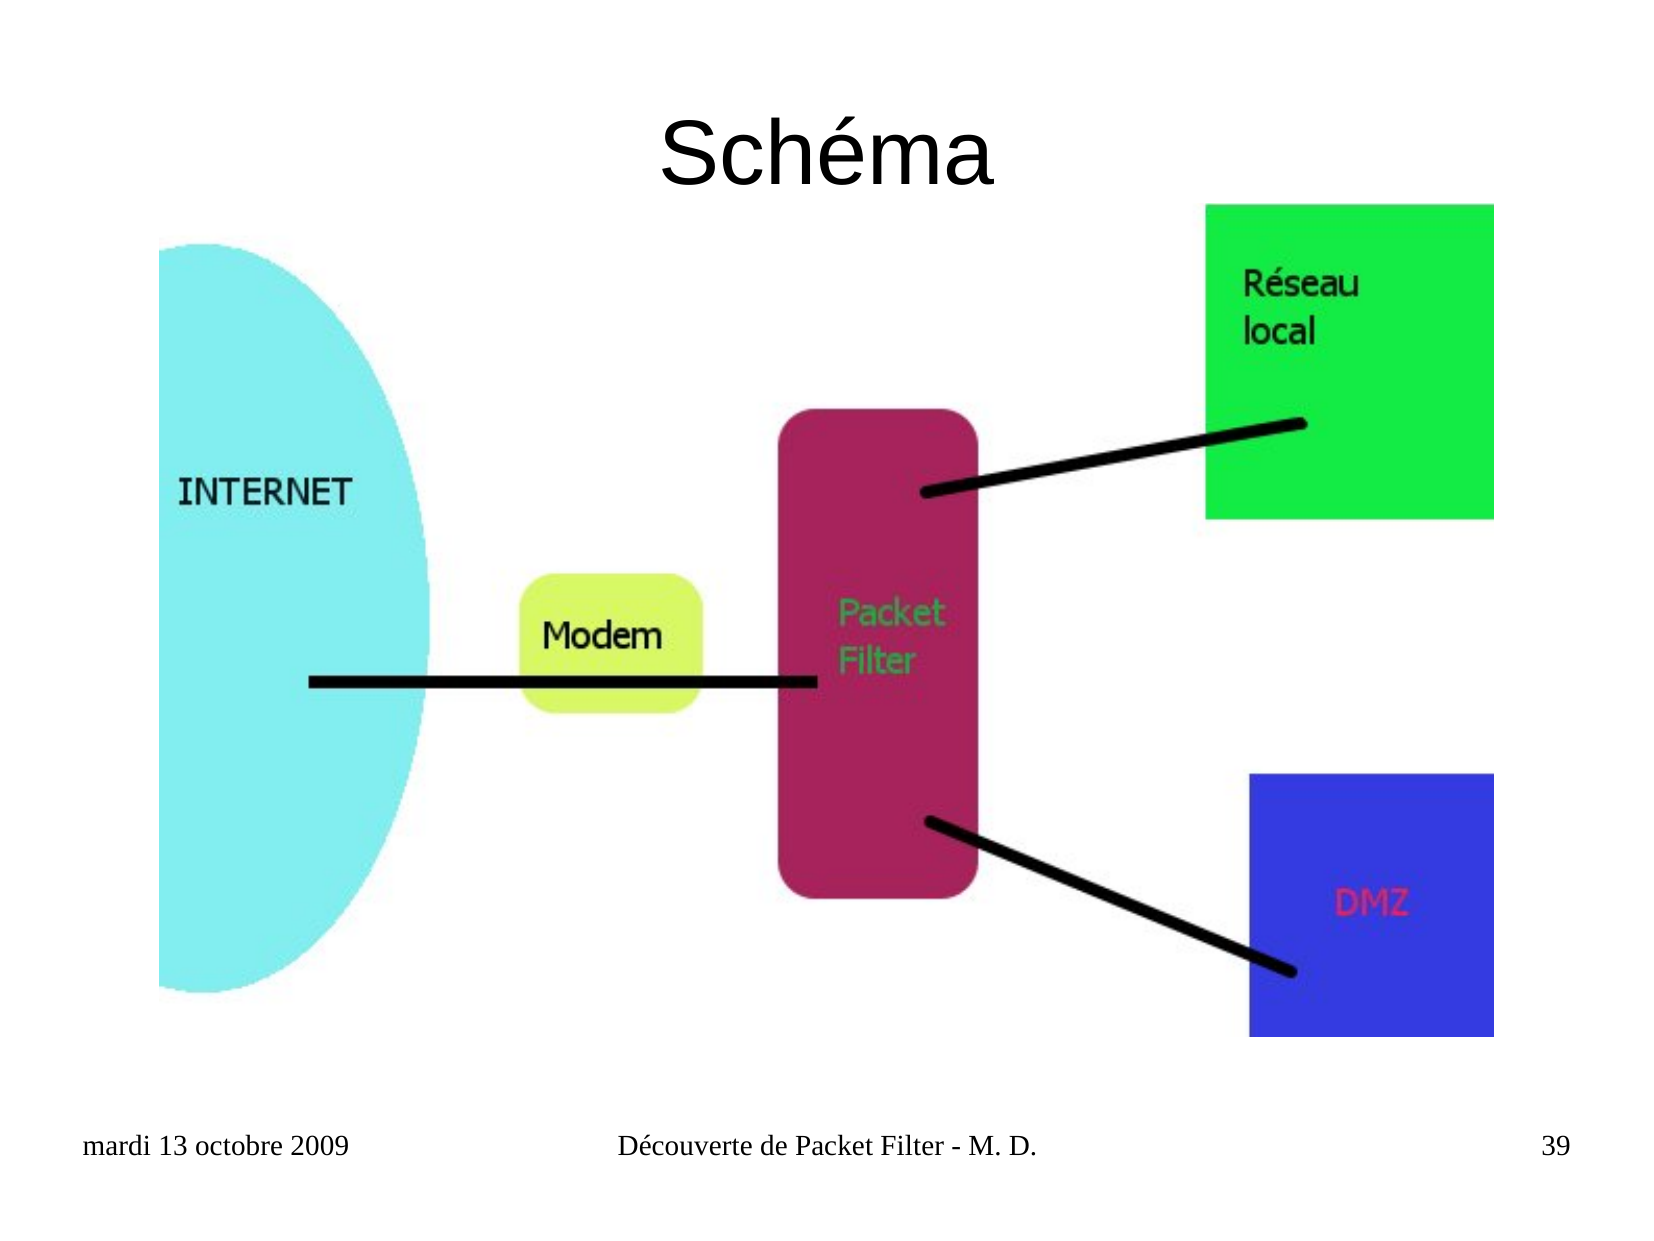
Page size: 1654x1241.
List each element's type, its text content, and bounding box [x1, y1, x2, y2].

picture [159, 203, 1494, 1037]
title Schéma [82, 56, 1571, 250]
